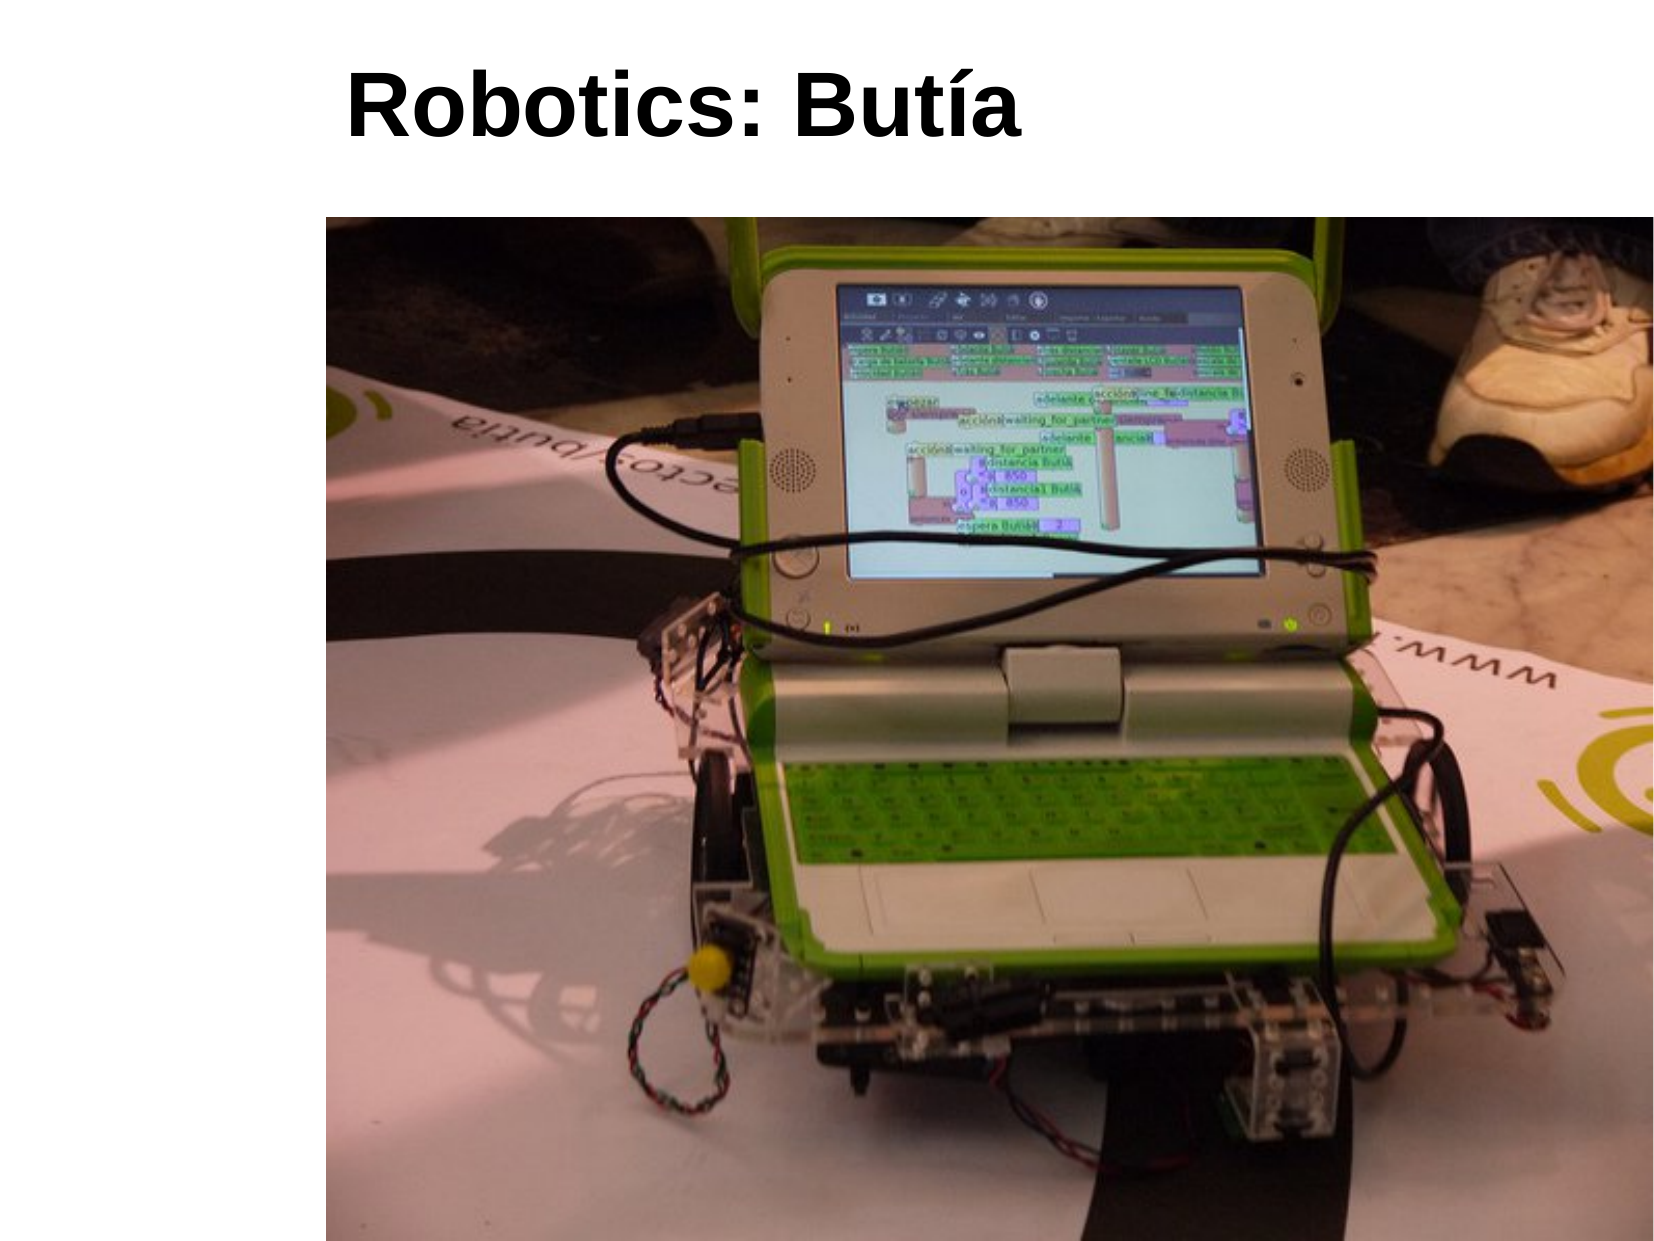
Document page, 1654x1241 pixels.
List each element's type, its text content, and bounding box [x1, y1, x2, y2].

picture [326, 217, 1654, 1241]
title Robotics: Butía [345, 0, 1654, 211]
